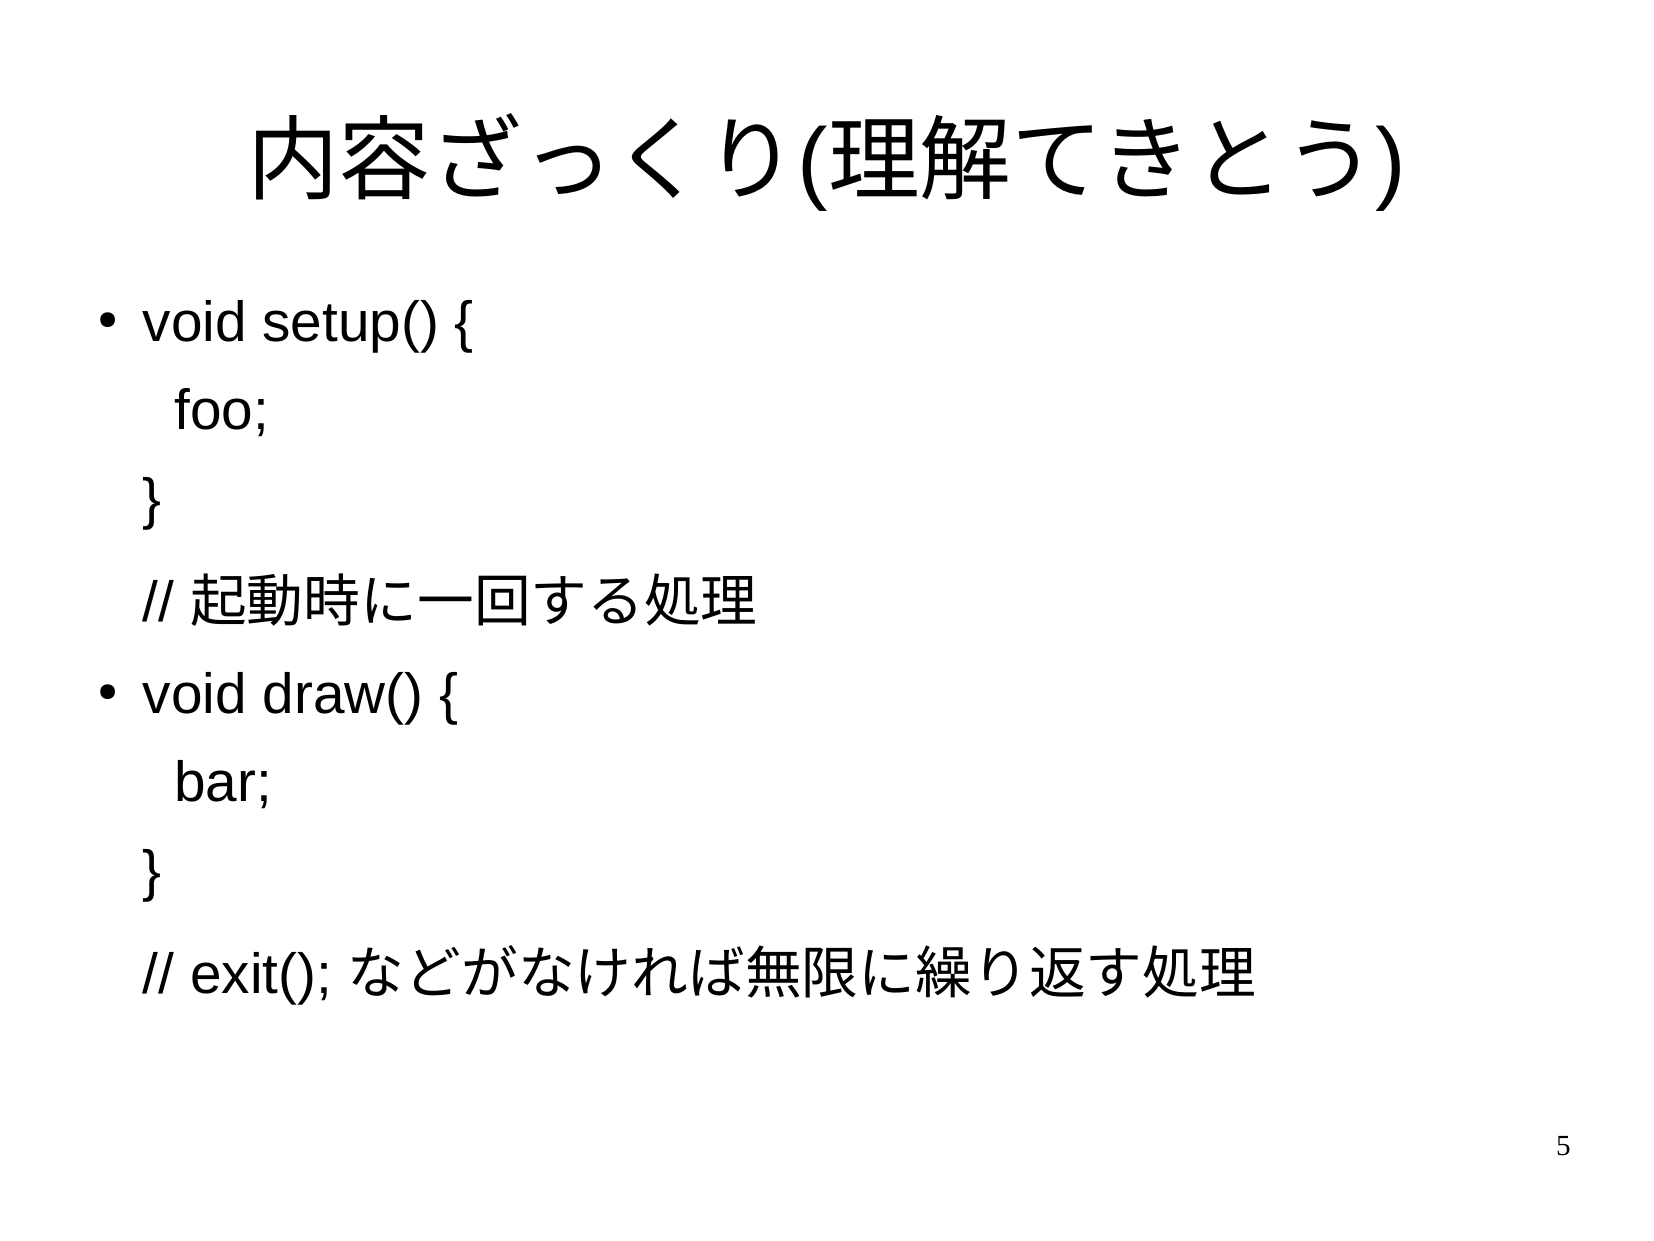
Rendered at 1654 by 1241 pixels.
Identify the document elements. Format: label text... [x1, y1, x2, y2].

title 内容ざっくり(理解てきとう) [82, 49, 1571, 257]
list void setup() { foo; } // 起動時に一回する処理 void draw() { bar; } // exit(); などがなければ無限に繰り返す処理 [82, 290, 1571, 1010]
